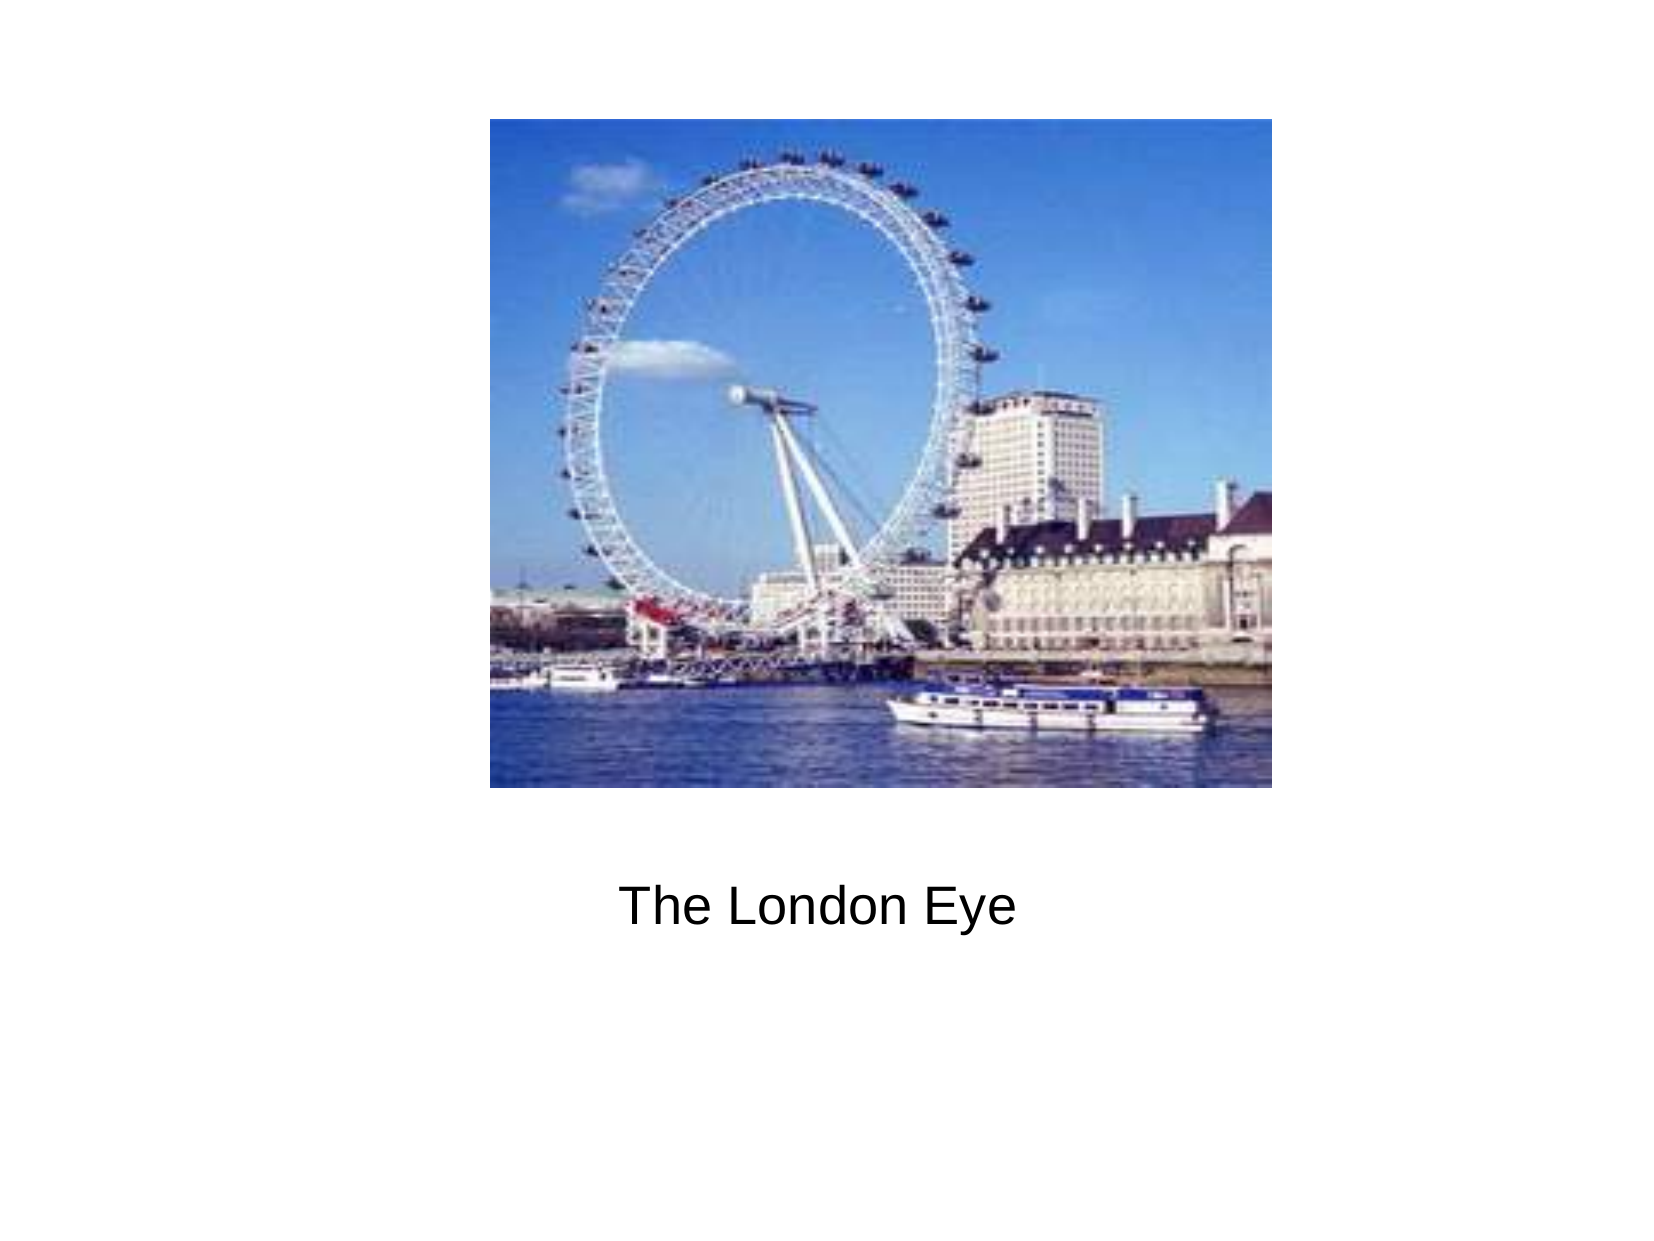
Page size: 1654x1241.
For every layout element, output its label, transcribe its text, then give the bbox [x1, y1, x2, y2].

text_box The London Eye [484, 868, 1264, 1004]
picture [490, 119, 1272, 788]
